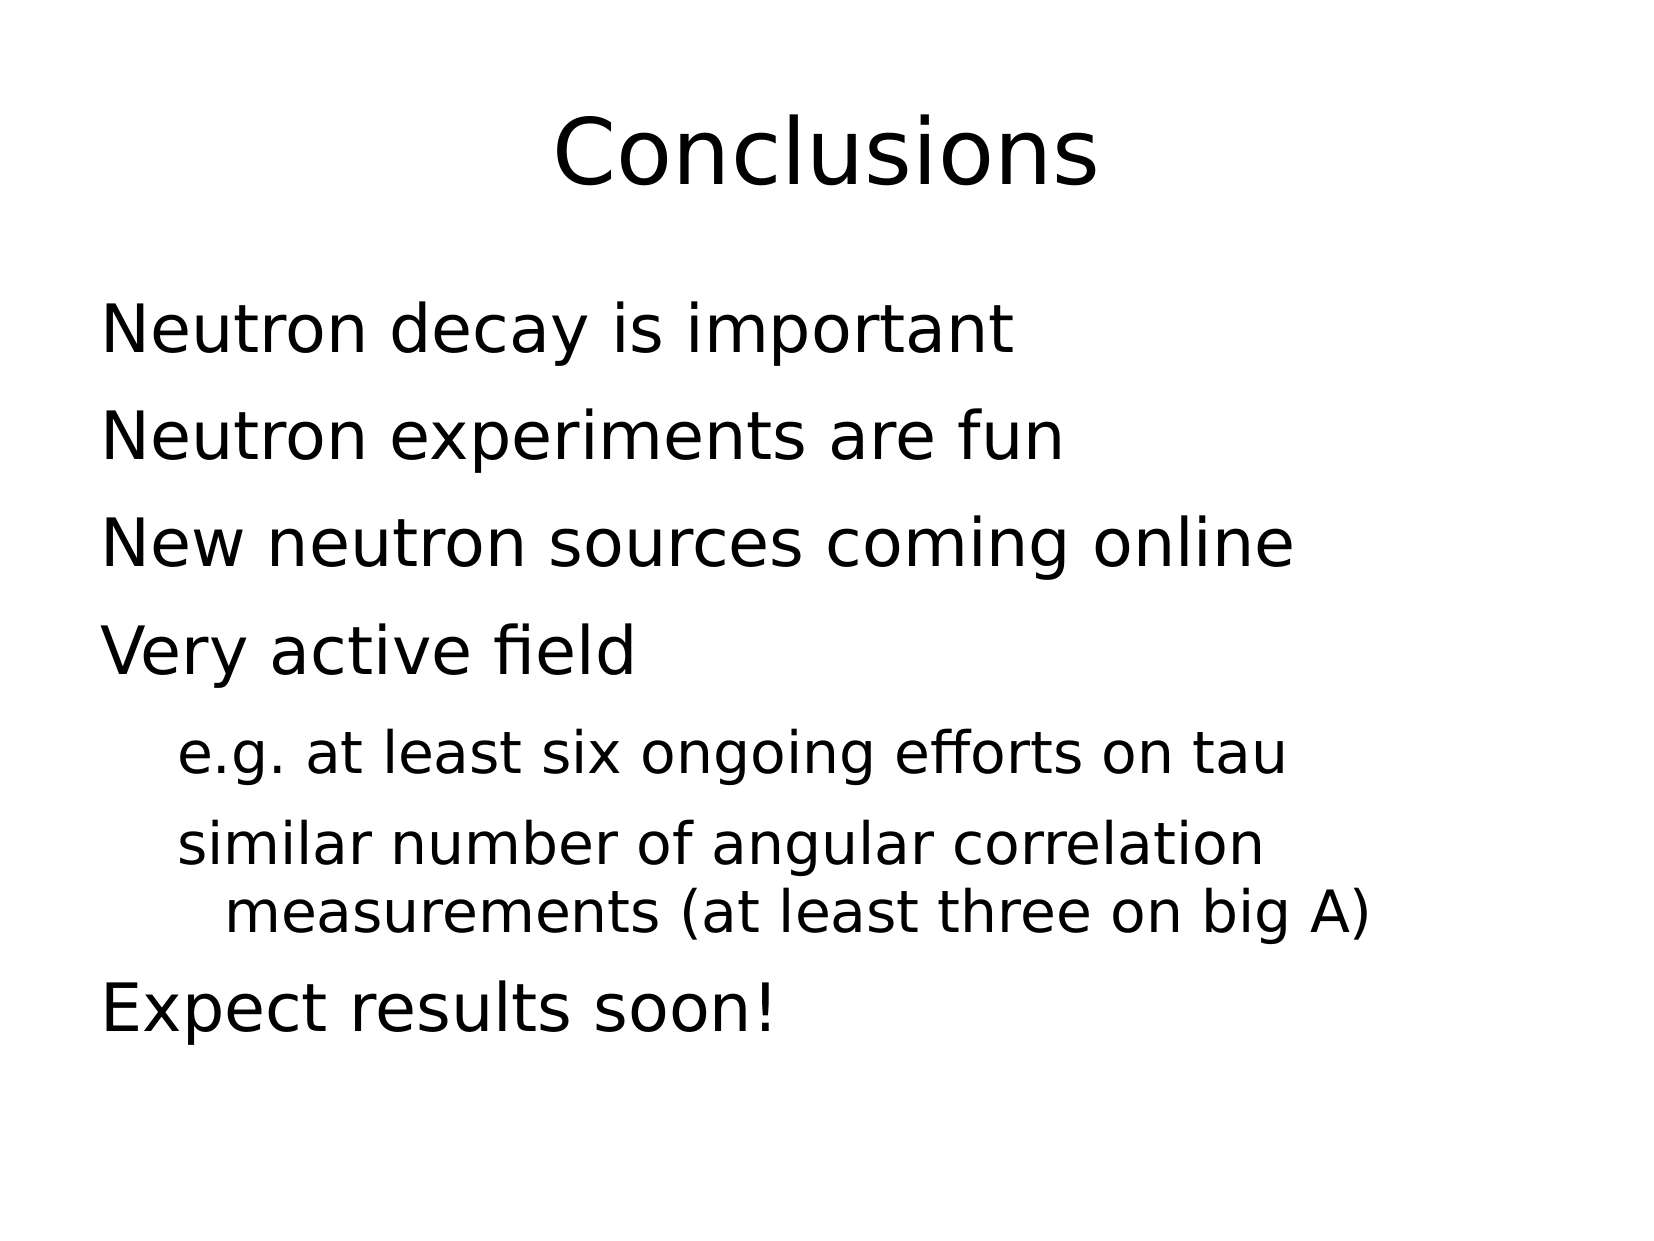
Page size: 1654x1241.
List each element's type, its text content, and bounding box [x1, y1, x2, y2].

list Neutron decay is important Neutron experiments are fun New neutron sources coming online Very active field e.g. at least six ongoing efforts on tau similar number of angular correlation measurements (at least three on big A) Expect results soon! [82, 290, 1571, 1094]
title Conclusions [82, 56, 1571, 250]
